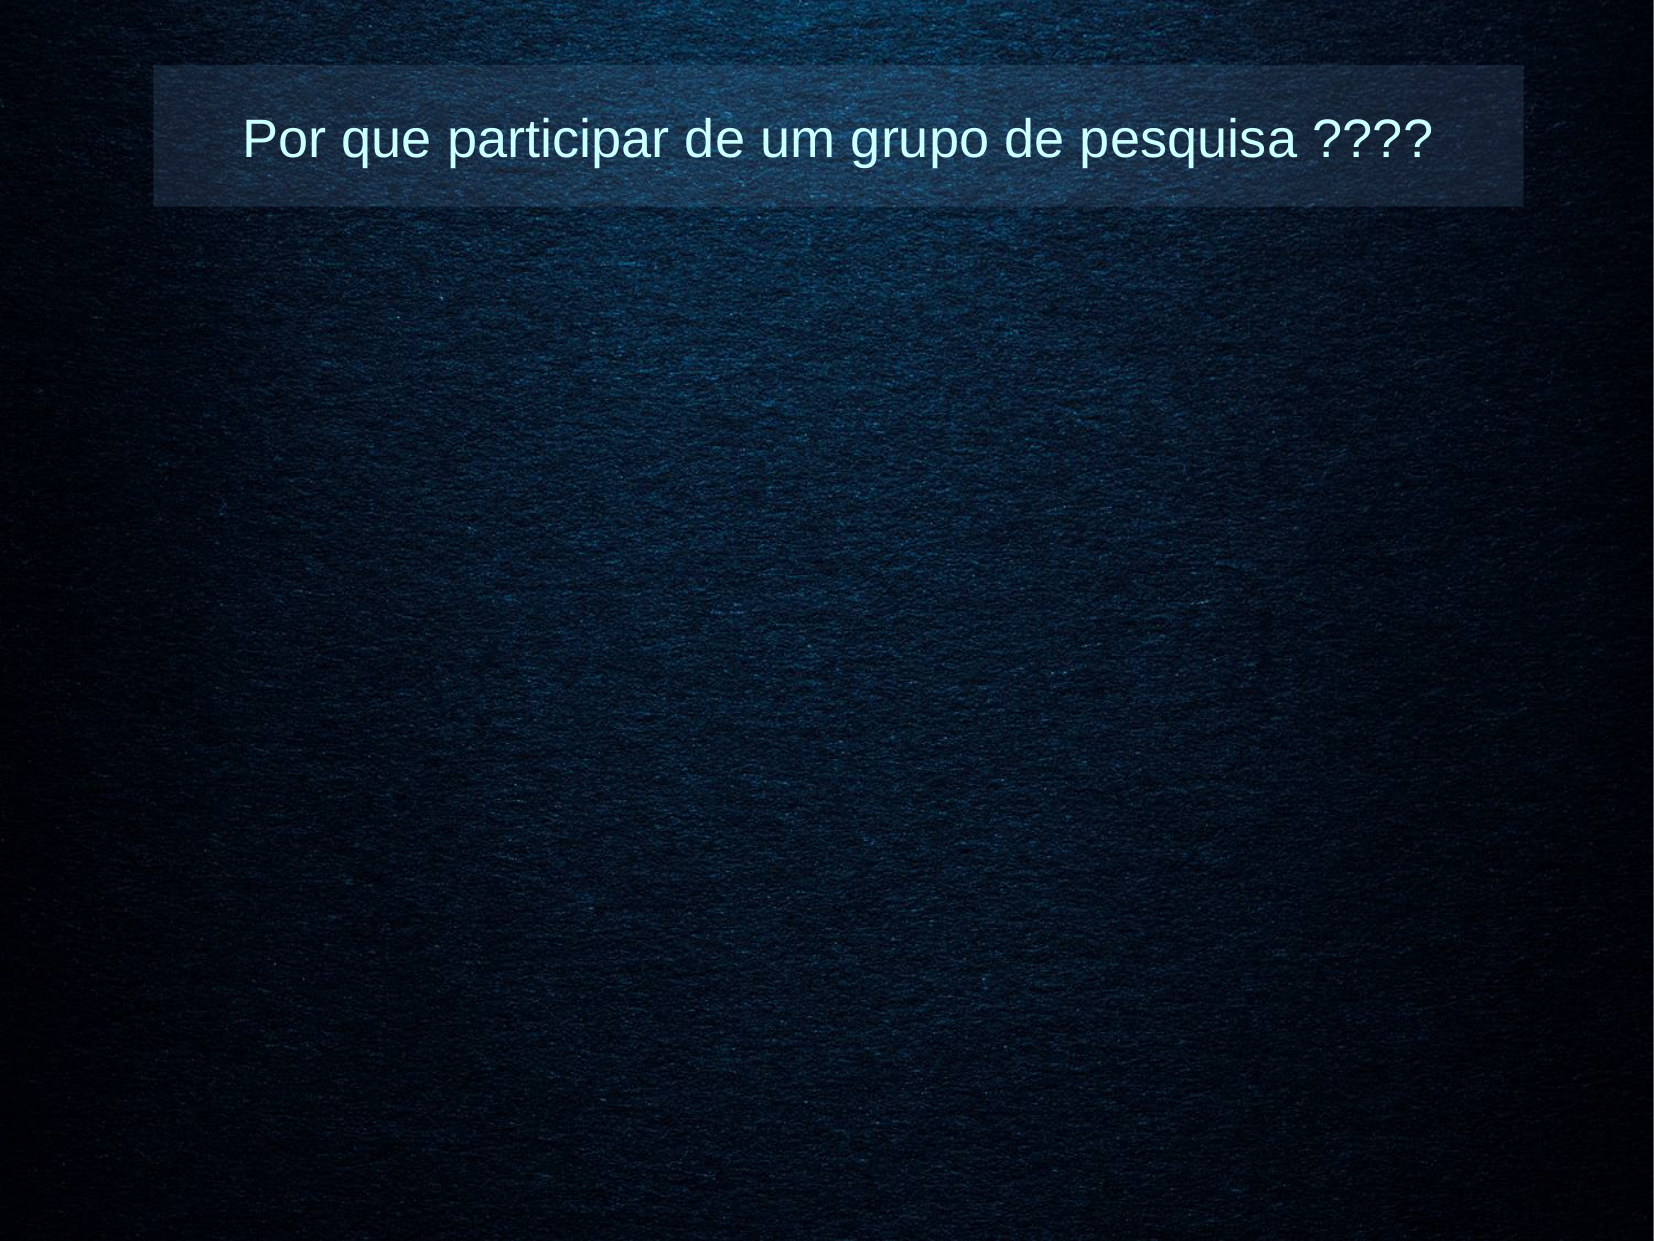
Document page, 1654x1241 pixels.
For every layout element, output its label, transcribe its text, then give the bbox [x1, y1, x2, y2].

text_box Por que participar de um grupo de pesquisa ???? [153, 64, 1524, 207]
picture [0, 0, 1654, 1241]
